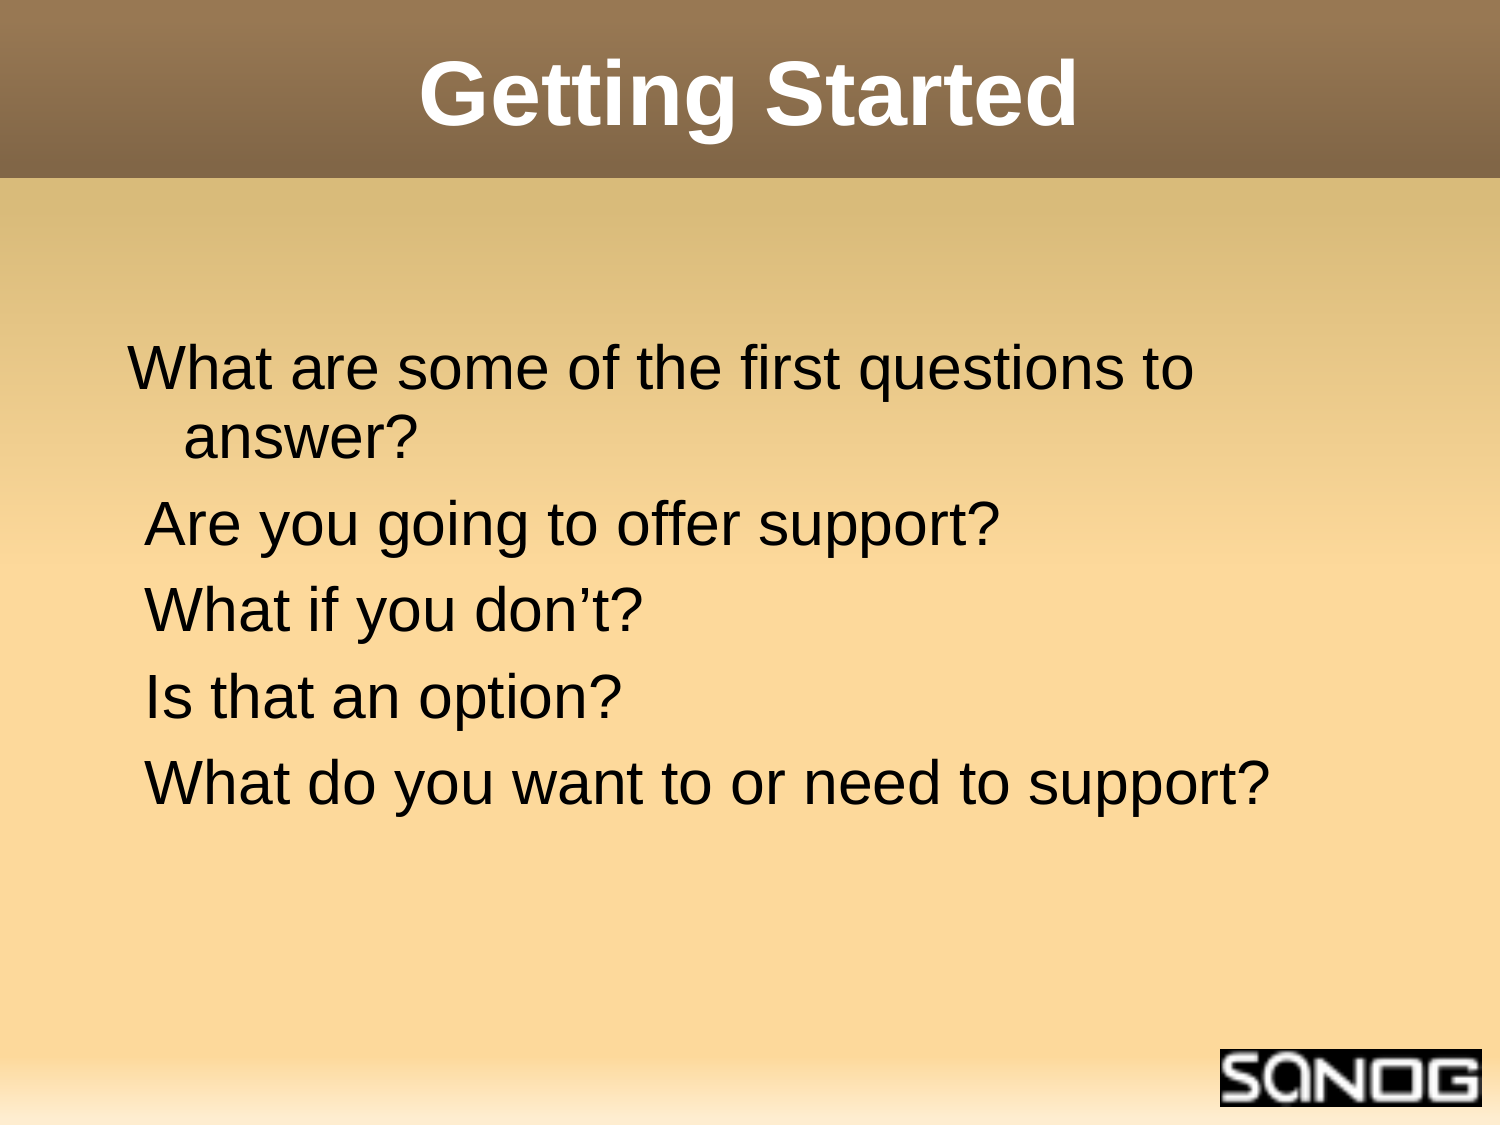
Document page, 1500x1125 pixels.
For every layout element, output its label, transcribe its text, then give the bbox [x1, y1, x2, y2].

list What are some of the first questions to answer? Are you going to offer support? What if you don’t? Is that an option? What do you want to or need to support? [112, 324, 1388, 1000]
picture [0, 0, 1500, 1125]
title Getting Started [112, 0, 1388, 188]
